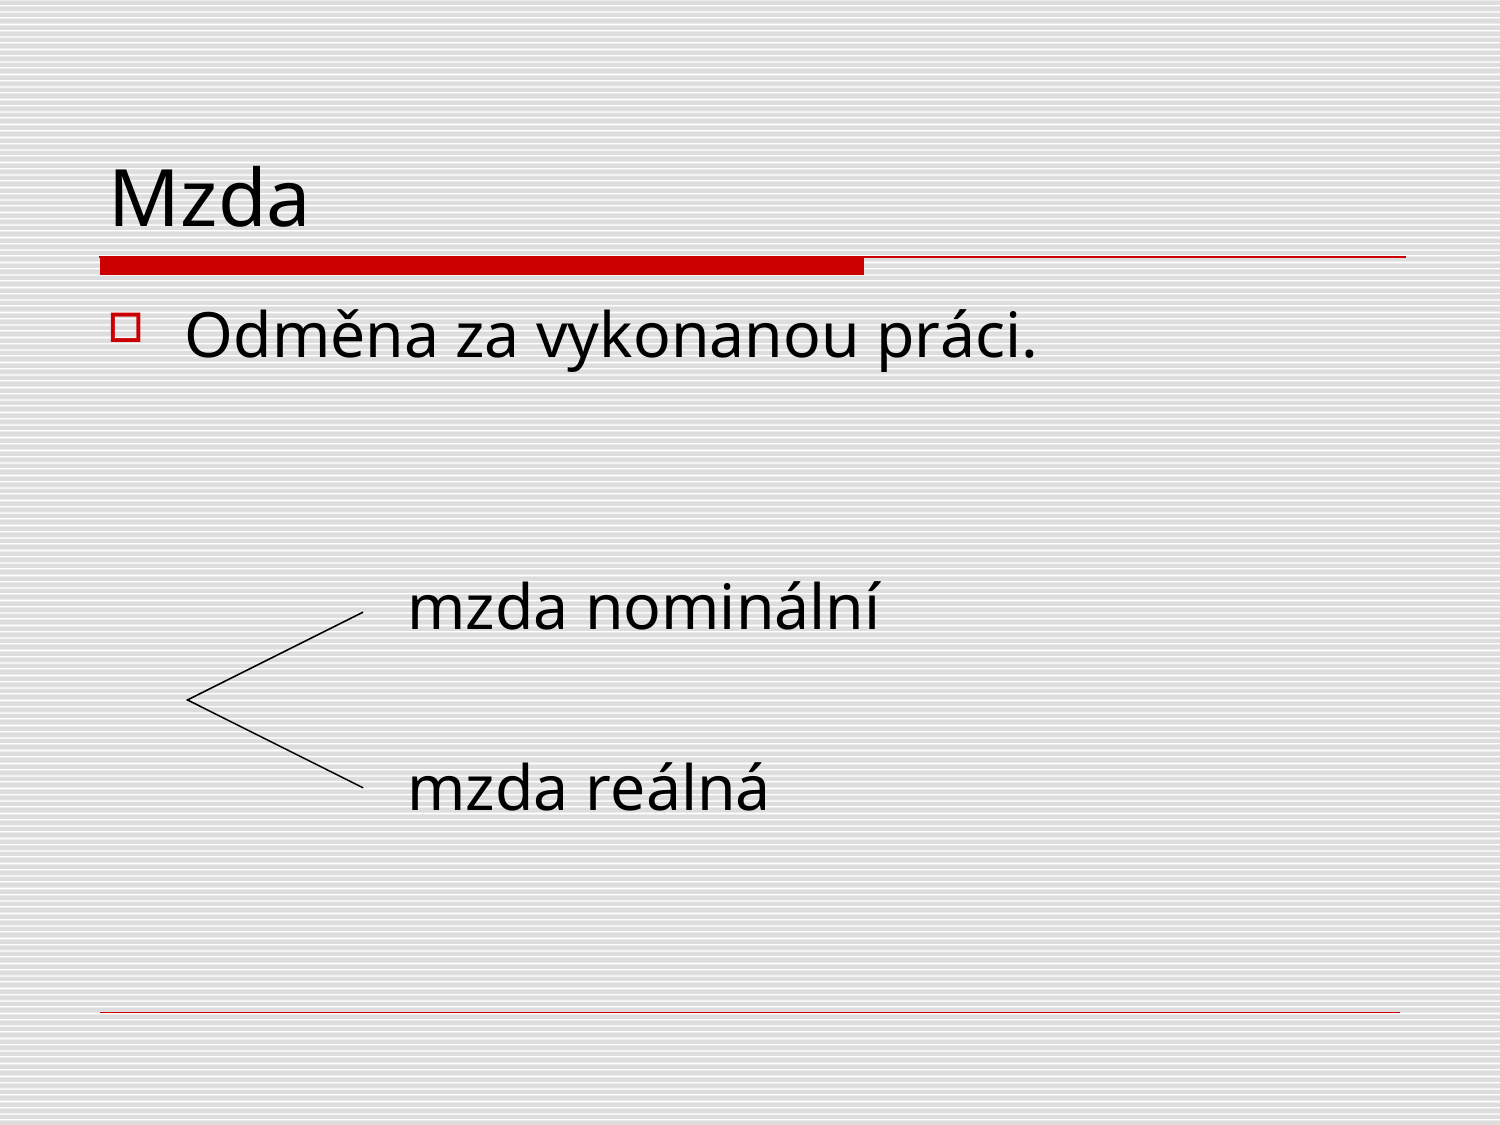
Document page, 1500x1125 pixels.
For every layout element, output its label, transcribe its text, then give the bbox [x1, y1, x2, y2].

title Mzda [94, 49, 1407, 250]
list Odměna za vykonanou práci. mzda nominální mzda reálná [92, 287, 1406, 988]
picture [0, 0, 1500, 1125]
